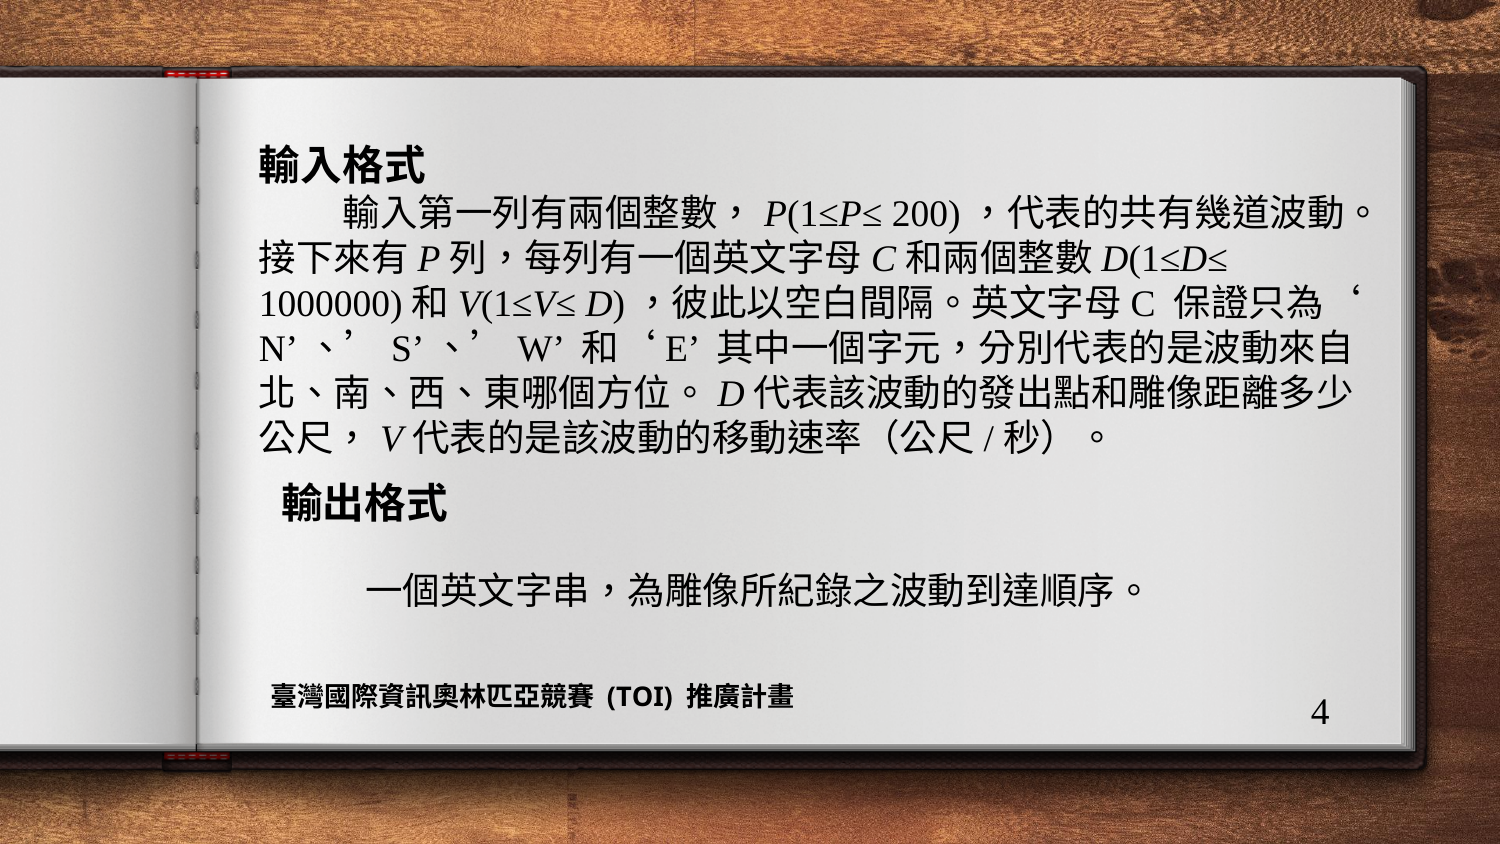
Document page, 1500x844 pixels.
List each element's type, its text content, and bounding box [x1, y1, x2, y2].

text_box [1295, 672, 1386, 737]
text_box 輸出格式 一個英文字串，為雕像所紀錄之波動到達順序。 [266, 470, 1368, 620]
text_box 輸入格式 輸入第一列有兩個整數，P(1≤P≤ 200)，代表的共有幾道波動。接下來有P列，每列有一個英文字母C和兩個整數D(1≤D≤ 1000000)和V(1≤V≤ D)，彼此以空白間隔。英文字母C 保證只為‘N’、’S’、’W’ 和‘E’ 其中一個字元，分別代表的是波動來自北、南、西、東哪個方位。D代表該波動的發出點和雕像距離多少公尺，V代表的是該波動的移動速率（公尺/秒）。 [244, 131, 1386, 466]
